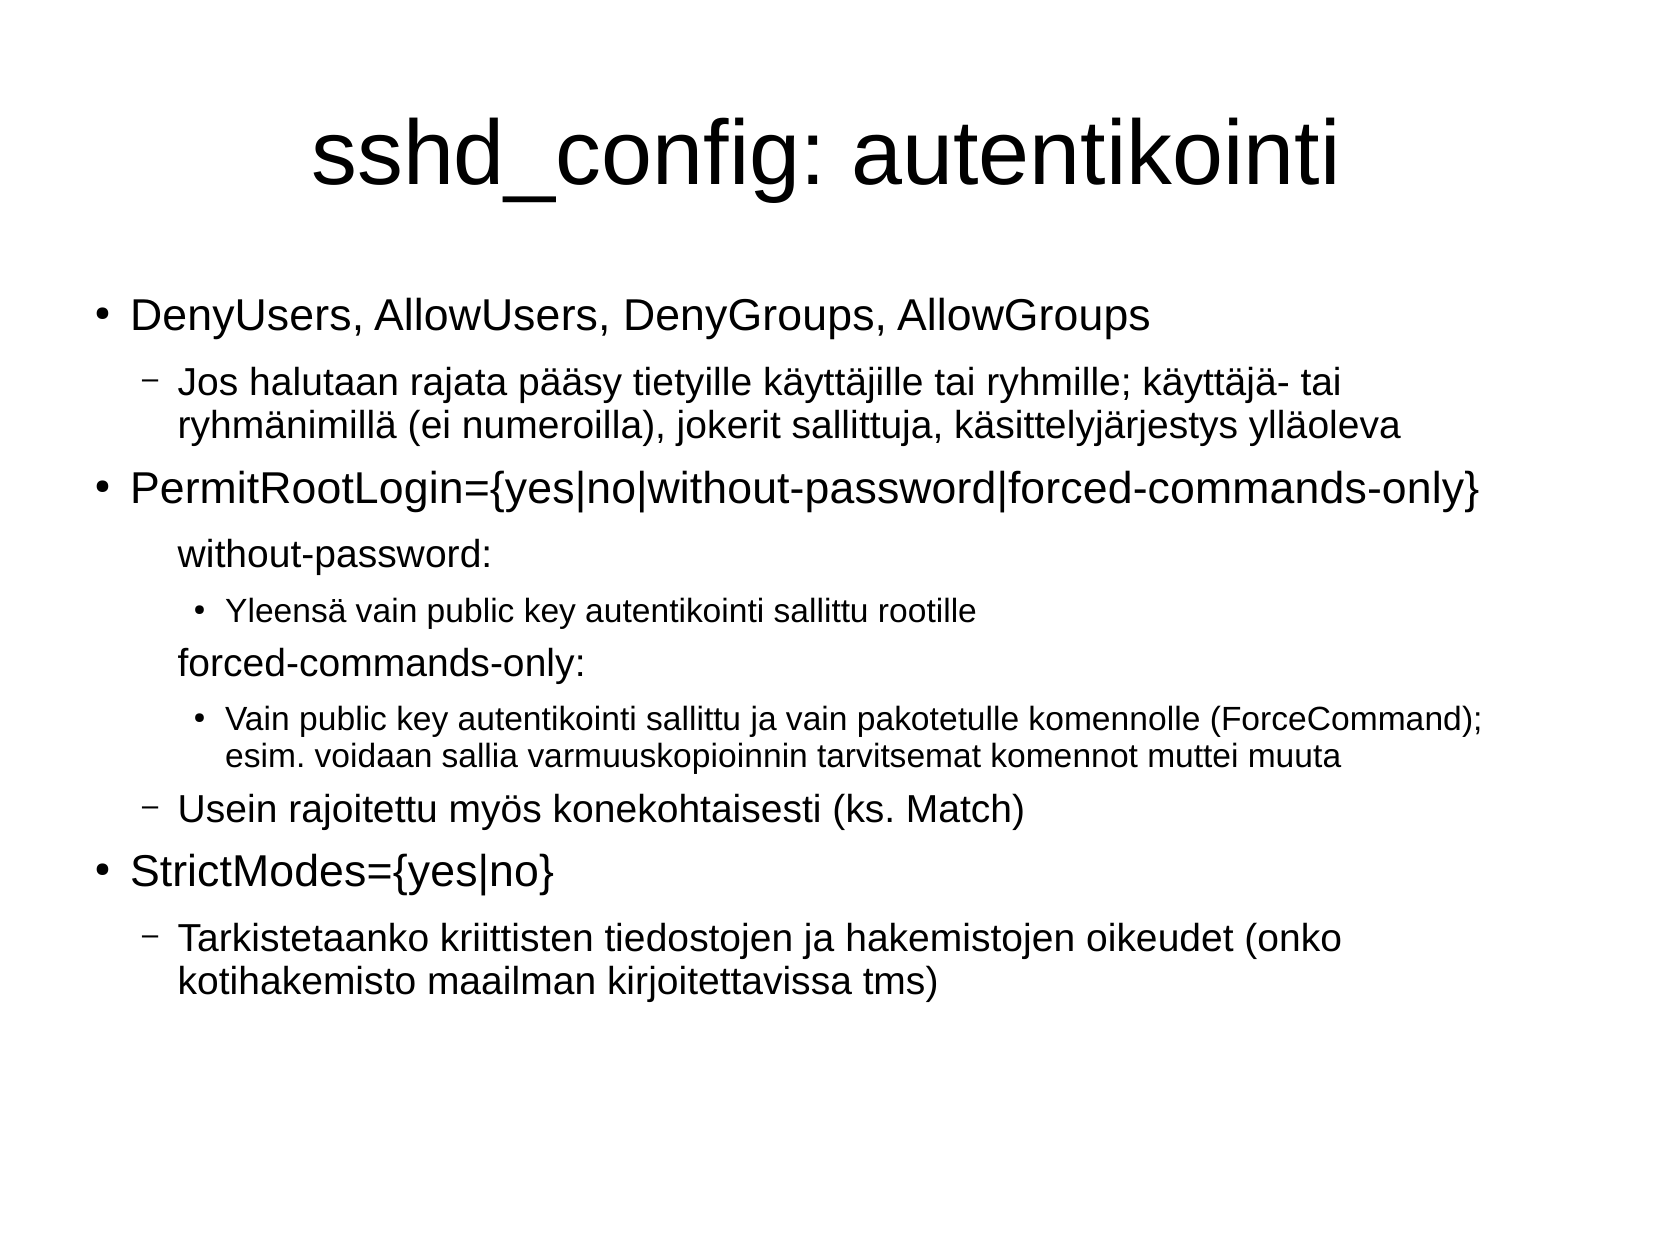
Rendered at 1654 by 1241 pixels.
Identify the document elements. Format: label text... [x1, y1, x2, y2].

title sshd_config: autentikointi [82, 49, 1571, 257]
list DenyUsers, AllowUsers, DenyGroups, AllowGroups Jos halutaan rajata pääsy tietyille käyttäjille tai ryhmille; käyttäjä- tai ryhmänimillä (ei numeroilla), jokerit sallittuja, käsittelyjärjestys ylläoleva PermitRootLogin={yes|no|without-password|forced-commands-only} without-password: Yleensä vain public key autentikointi sallittu rootille forced-commands-only: Vain public key autentikointi sallittu ja vain pakotetulle komennolle (ForceCommand); esim. voidaan sallia varmuuskopioinnin tarvitsemat komennot muttei muuta Usein rajoitettu myös konekohtaisesti (ks. Match) StrictModes={yes|no} Tarkistetaanko kriittisten tiedostojen ja hakemistojen oikeudet (onko kotihakemisto maailman kirjoitettavissa tms) [82, 290, 1571, 1010]
